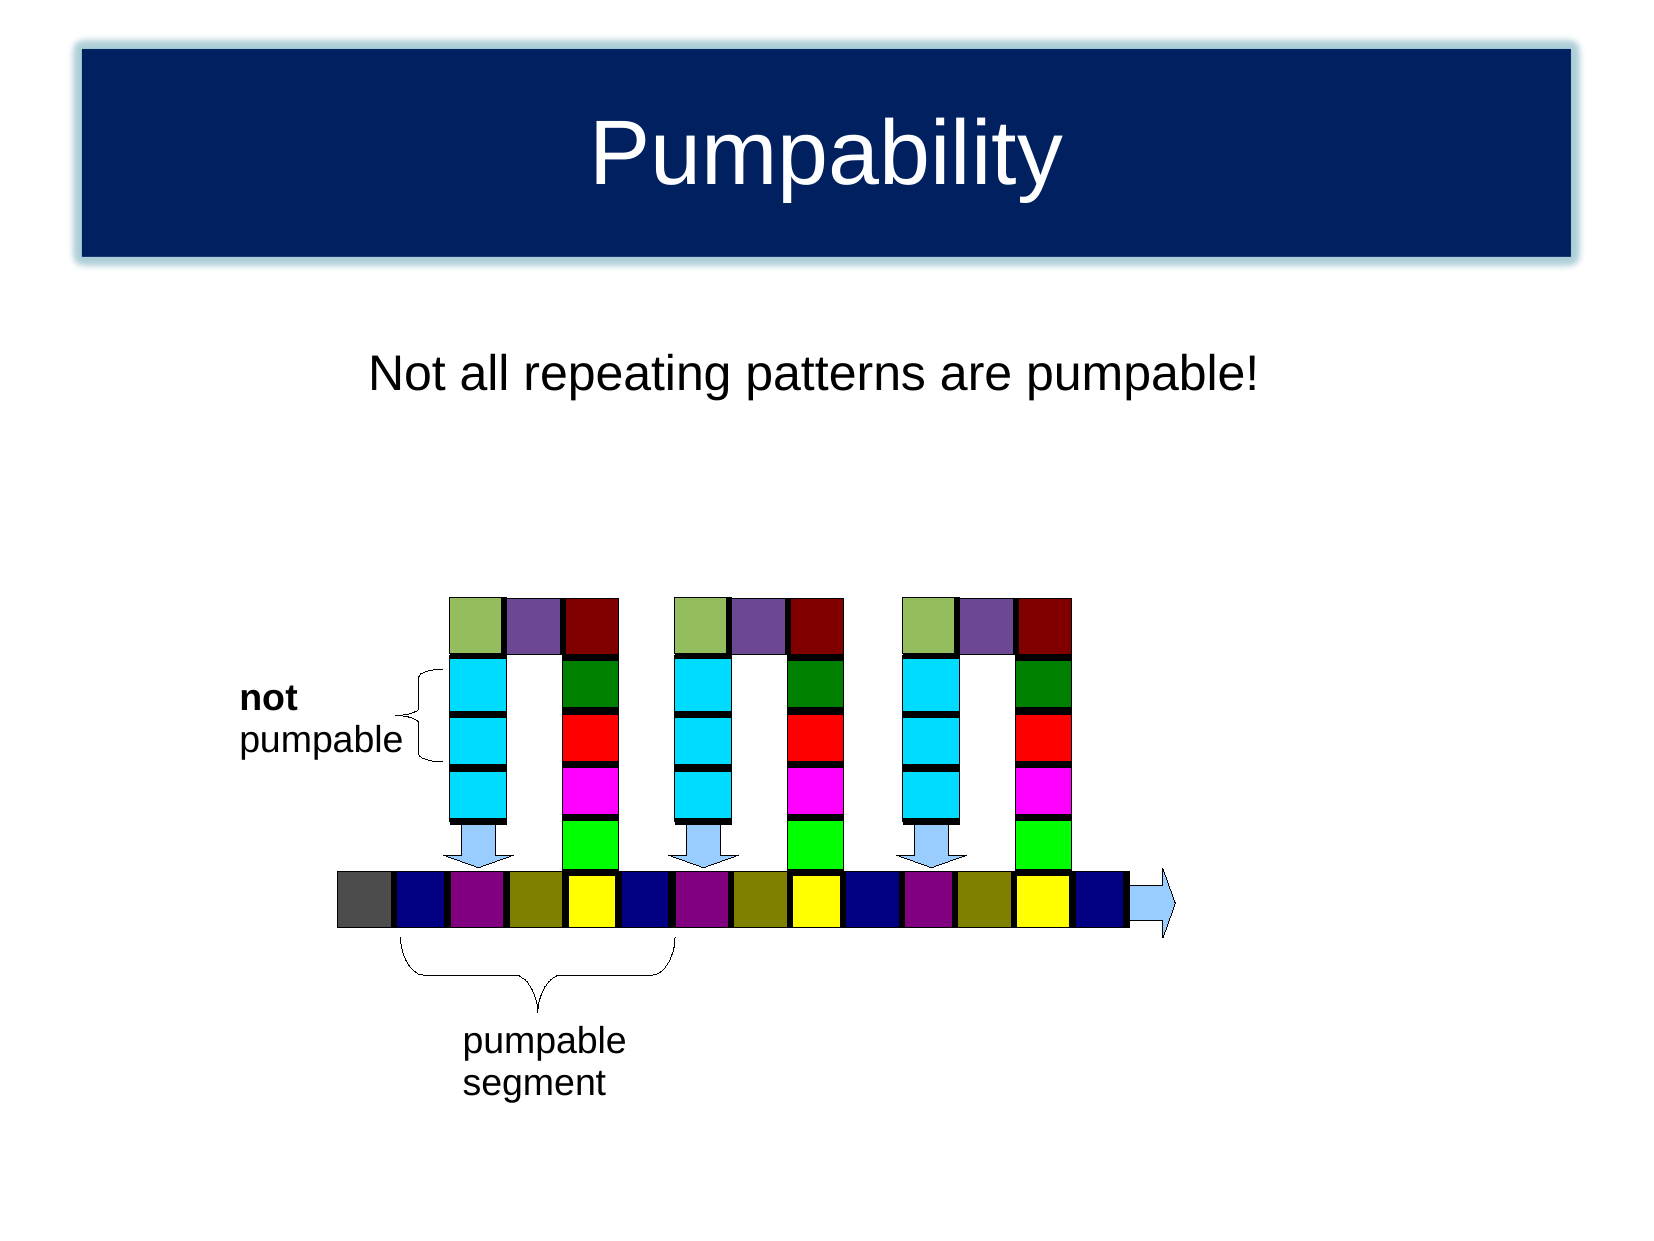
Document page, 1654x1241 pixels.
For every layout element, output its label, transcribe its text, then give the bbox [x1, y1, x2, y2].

text_box not pumpable [224, 669, 488, 770]
picture [61, 28, 1592, 278]
text_box Pumpability [82, 49, 1571, 257]
text_box Not all repeating patterns are pumpable! [353, 337, 1276, 409]
text_box [337, 597, 1176, 938]
text_box pumpable segment [447, 1012, 711, 1112]
